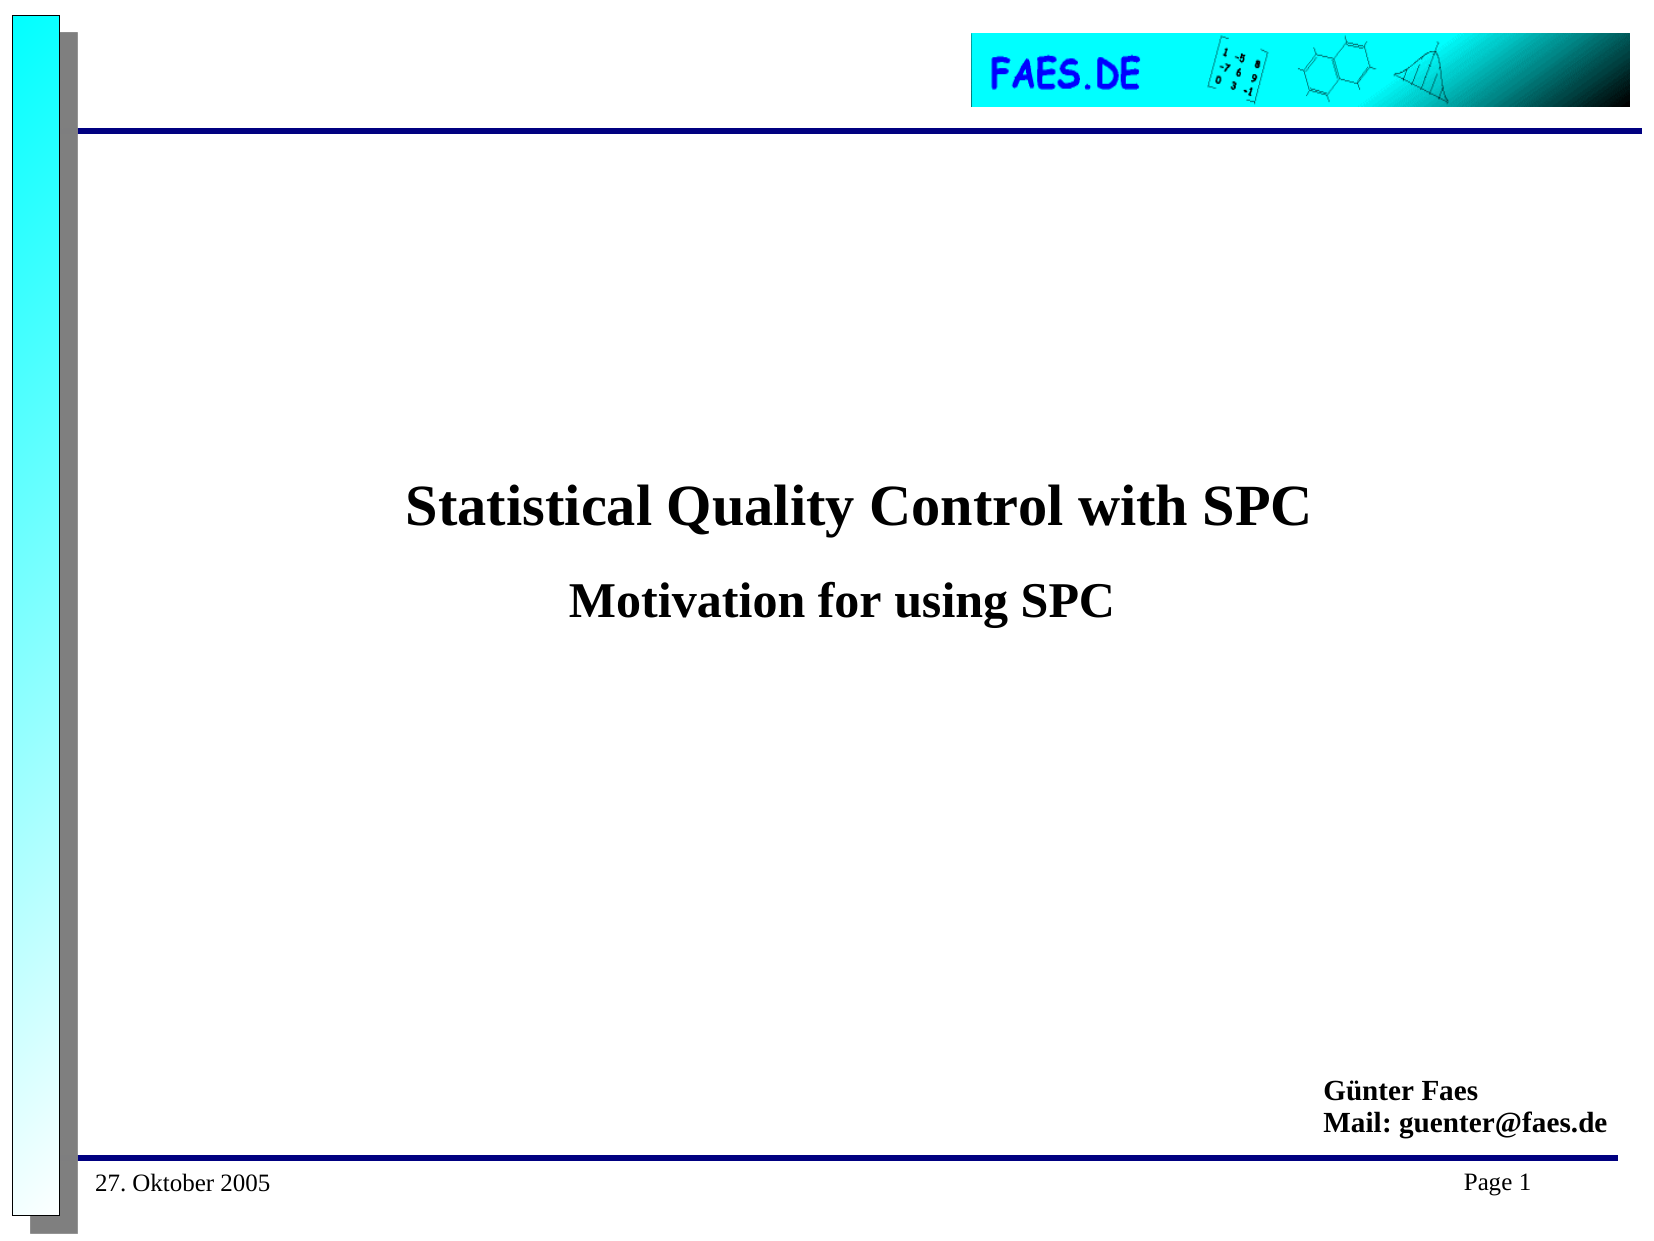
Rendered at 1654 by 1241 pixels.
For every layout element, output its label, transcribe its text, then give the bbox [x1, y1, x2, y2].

text_box Motivation for using SPC [569, 572, 1116, 630]
text_box [12, 15, 60, 1216]
picture [971, 33, 1630, 108]
text_box Günter Faes Mail: guenter@faes.de [1323, 1074, 1609, 1142]
text_box Statistical Quality Control with SPC [405, 473, 1341, 540]
text_box October 27, 2005 [94, 1168, 271, 1205]
text_box Page <Nummer> [1463, 1167, 1636, 1207]
